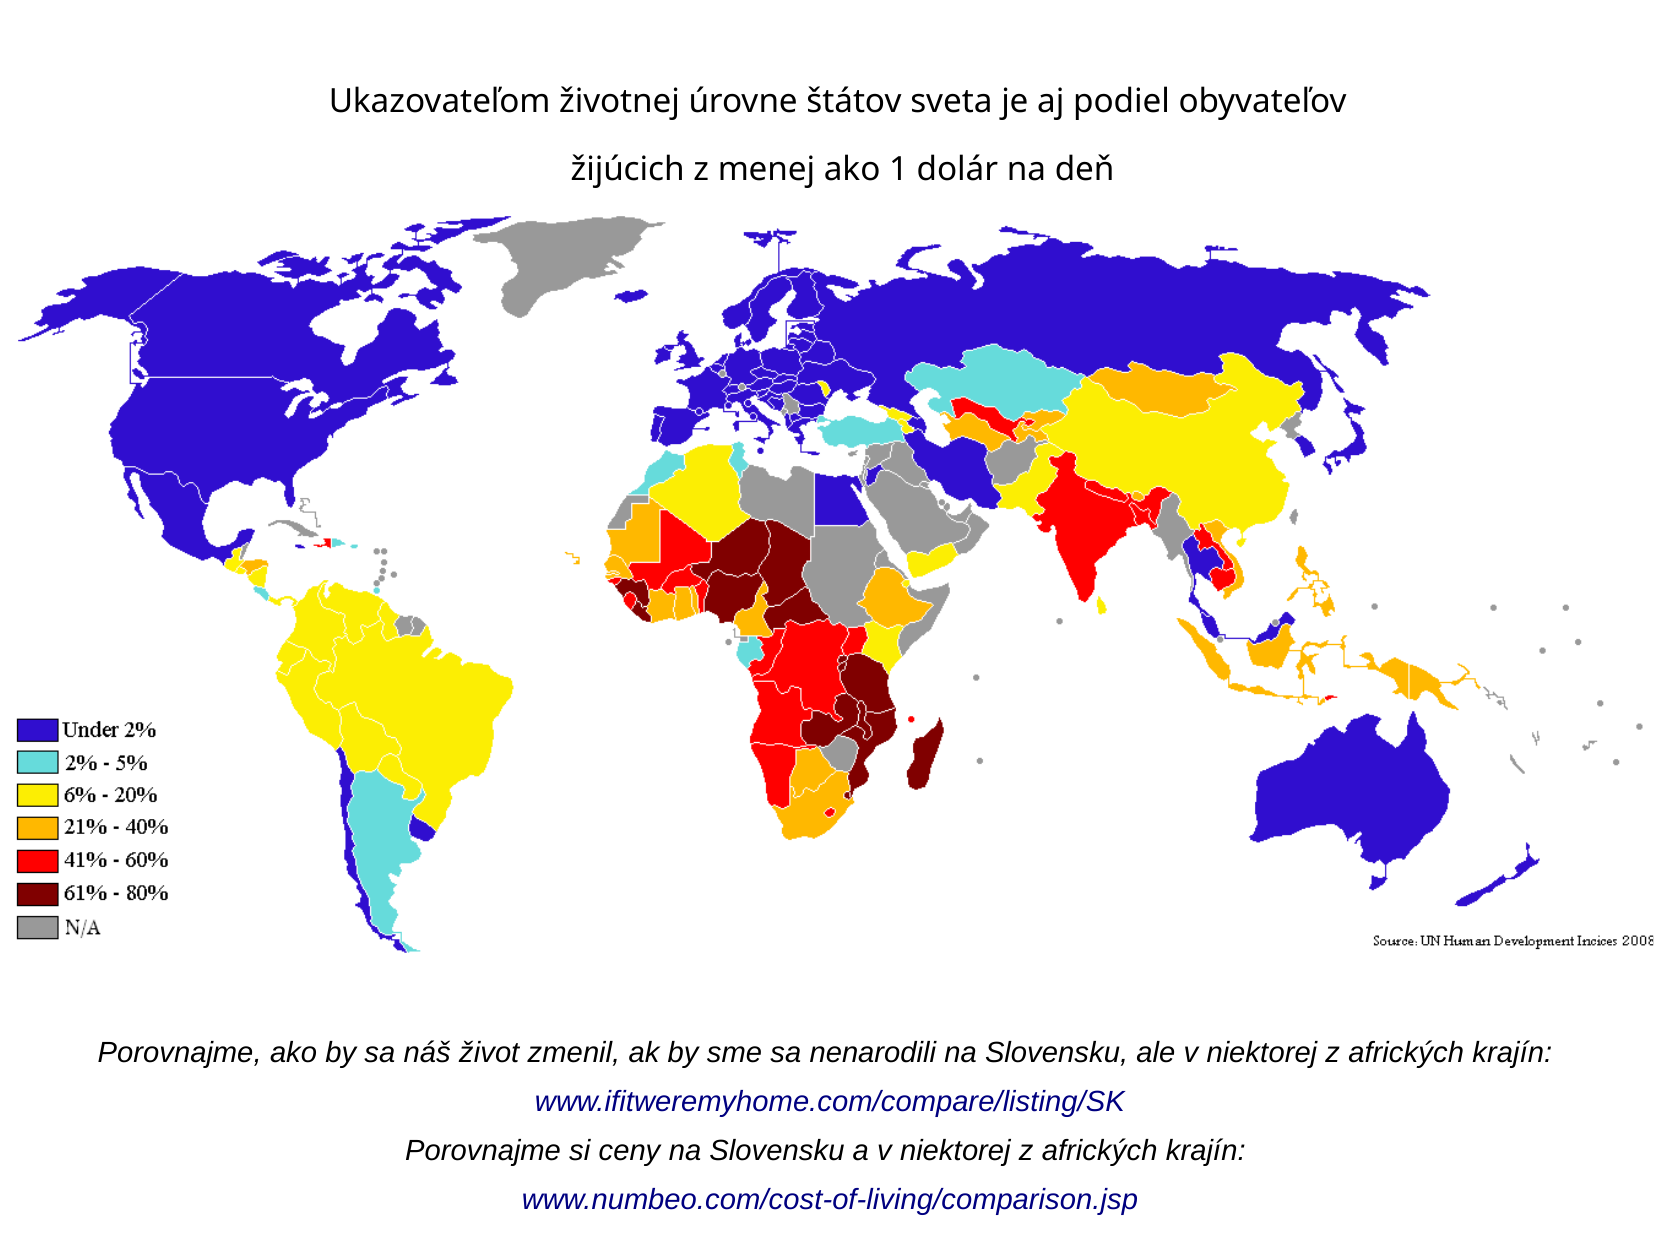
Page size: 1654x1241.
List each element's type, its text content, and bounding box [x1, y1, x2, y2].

text_box Ukazovateľom životnej úrovne štátov sveta je aj podiel obyvateľov žijúcich z menej ako 1 dolár na deň [47, 47, 1630, 212]
text_box Porovnajme, ako by sa náš život zmenil, ak by sme sa nenarodili na Slovensku, ale v niektorej z afrických krajín: www.ifitweremyhome.com/compare/listing/SK Porovnajme si ceny na Slovensku a v niektorej z afrických krajín: www.numbeo.com/cost-of-living/comparison.jsp [77, 1012, 1583, 1224]
picture [6, 204, 1654, 971]
